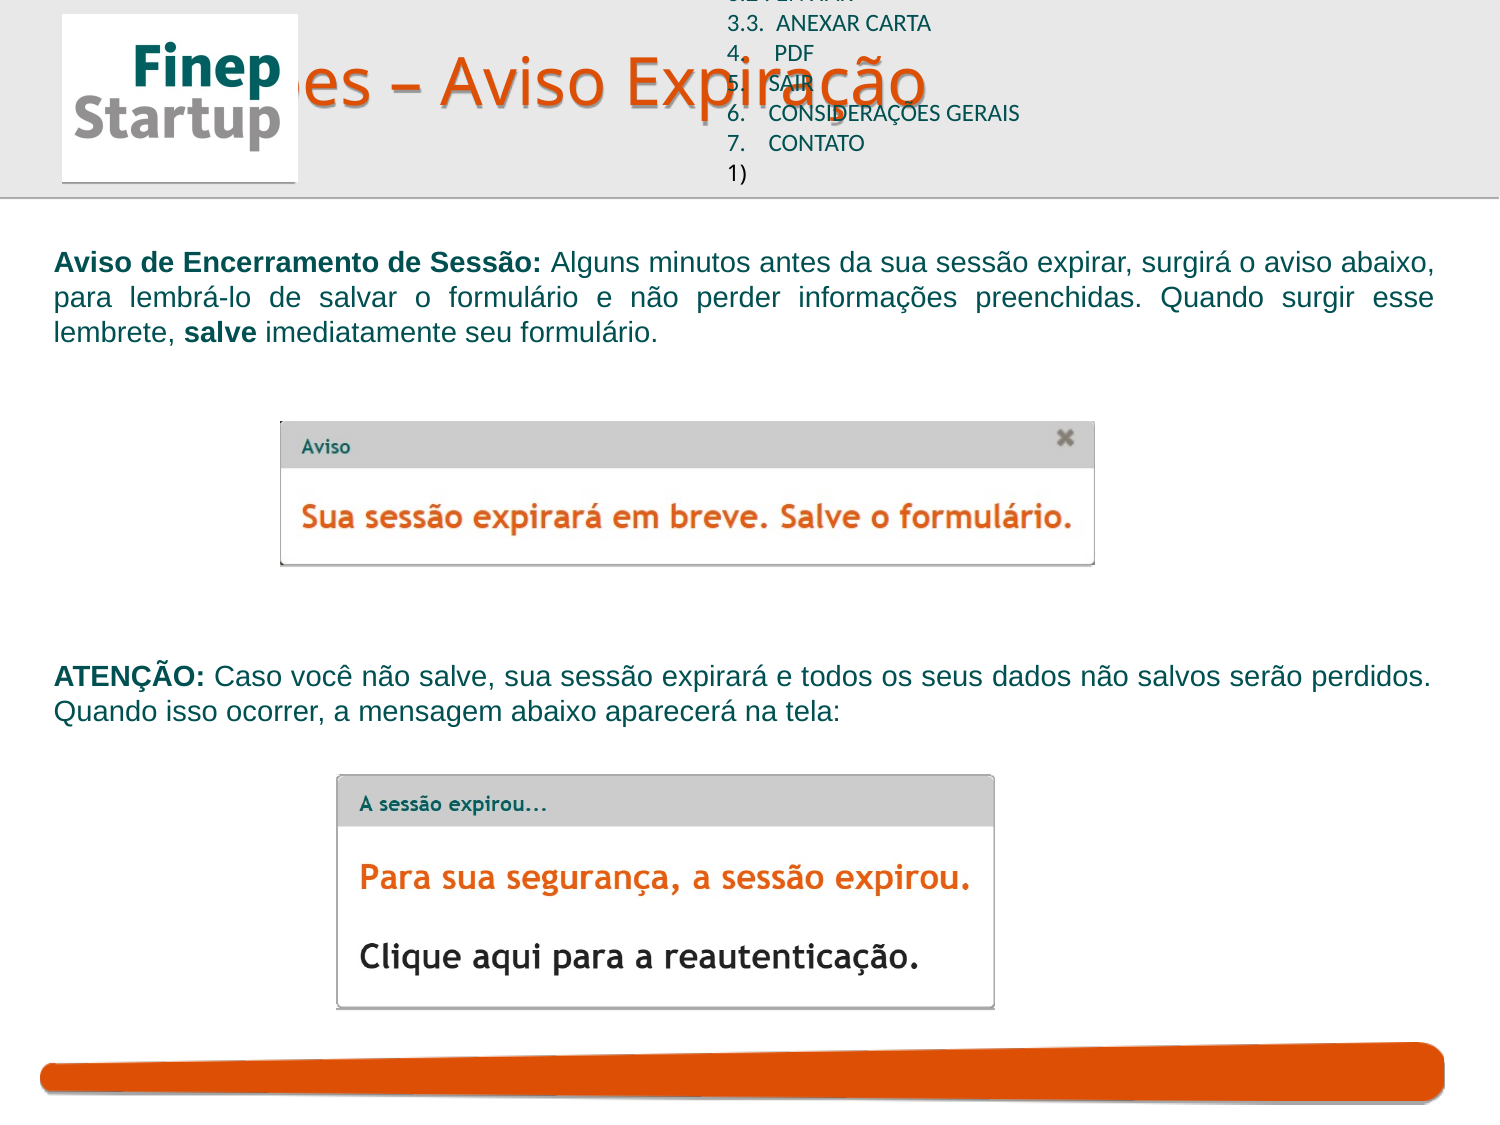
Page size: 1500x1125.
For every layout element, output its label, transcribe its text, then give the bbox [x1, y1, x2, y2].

picture [280, 421, 1095, 565]
text_box ATENÇÃO: Caso você não salve, sua sessão expirará e todos os seus dados não salvos serão perdidos. Quando isso ocorrer, a mensagem abaixo aparecerá na tela: [39, 649, 1452, 735]
picture [62, 14, 298, 182]
text_box 1. 1º ACESSO 2. CADASTRO 3. BOTÕES DO FORMULÁRIO 3.1. SALVAR 3.2 . ENVIAR 3.3. ANEXAR CARTA 4. PDF 5. SAIR 6. CONSIDERAÇÕES GERAIS 7. CONTATO [712, 0, 1480, 195]
picture [336, 774, 995, 1008]
text_box Aviso de Encerramento de Sessão: Alguns minutos antes da sua sessão expirar, surgirá o aviso abaixo, para lembrá-lo de salvar o formulário e não perder informações preenchidas. Quando surgir esse lembrete, salve imediatamente seu formulário. [39, 235, 1452, 355]
